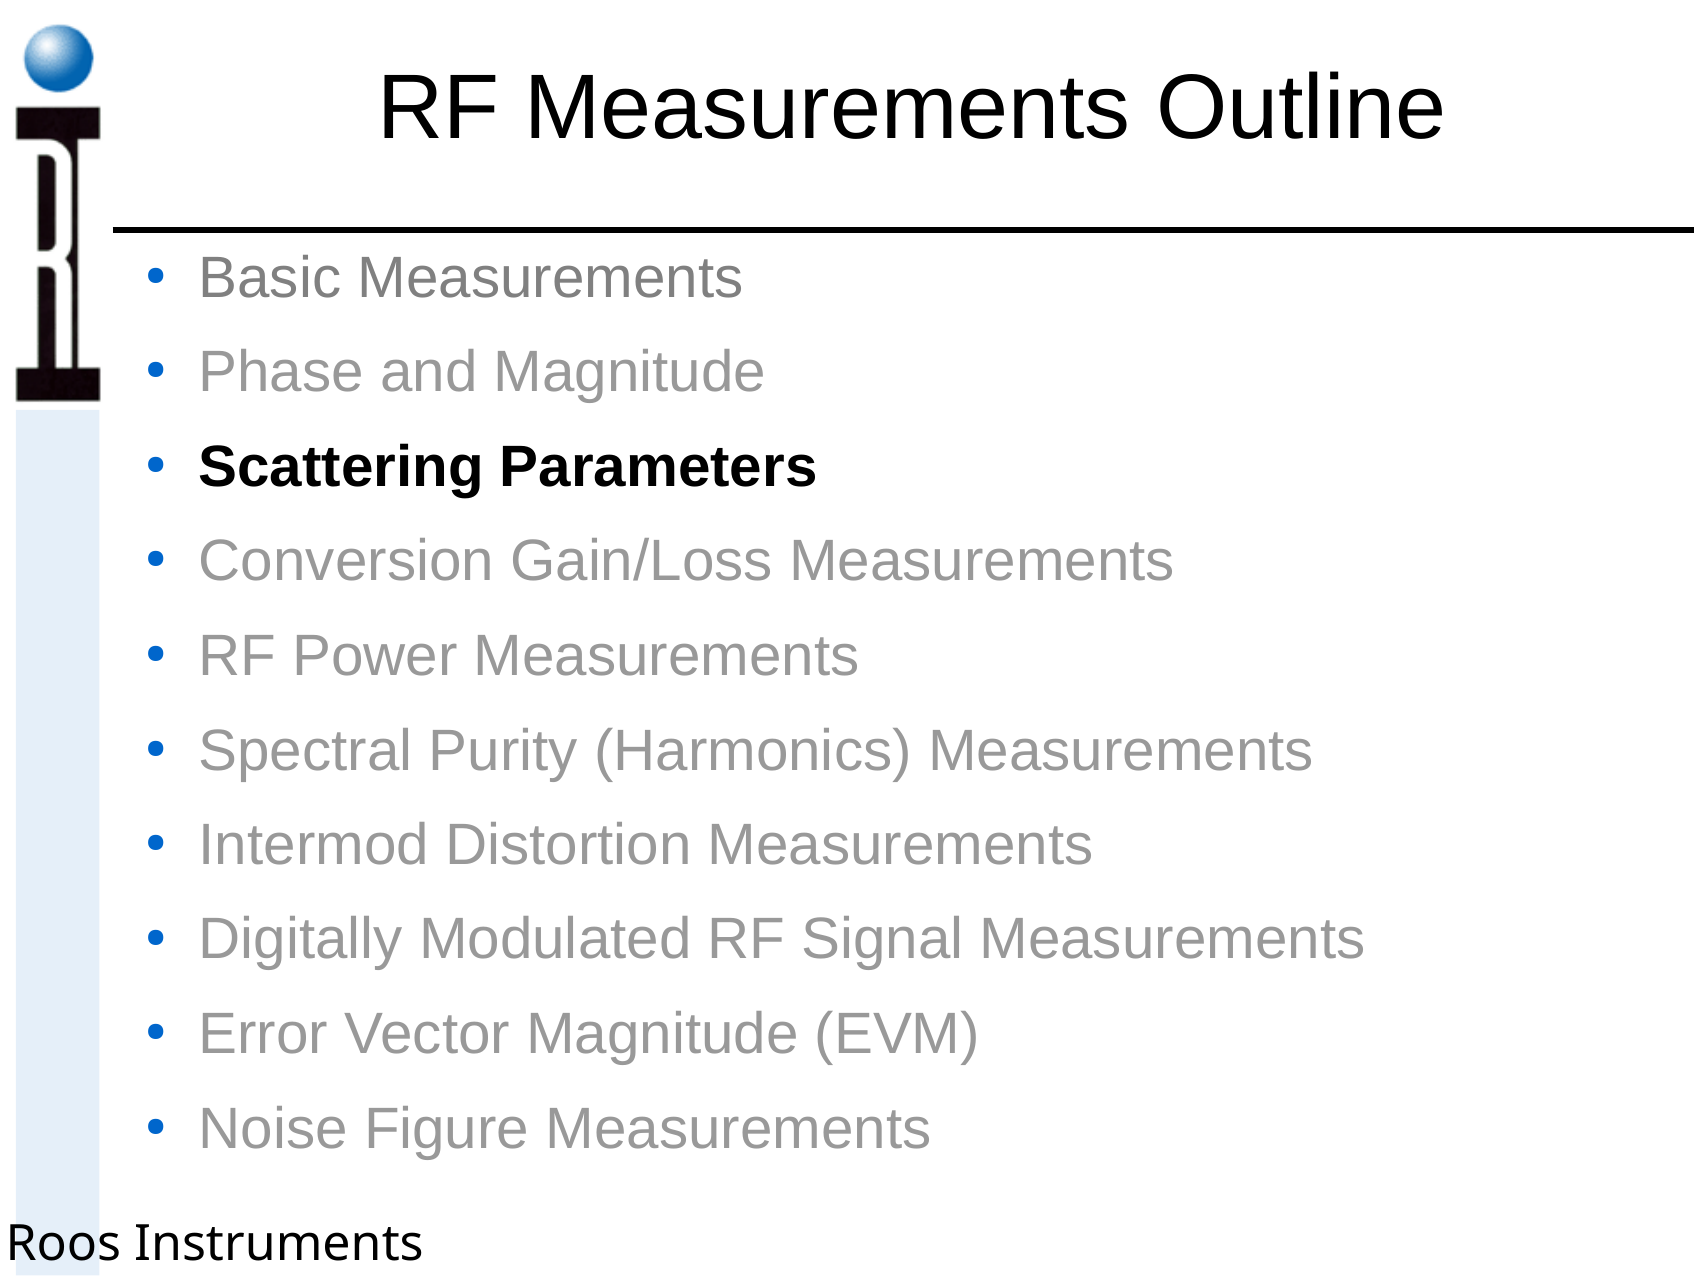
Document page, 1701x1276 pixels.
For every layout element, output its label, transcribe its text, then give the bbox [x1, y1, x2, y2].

list Basic Measurements Phase and Magnitude Scattering Parameters Conversion Gain/Loss Measurements RF Power Measurements Spectral Purity (Harmonics) Measurements Intermod Distortion Measurements Digitally Modulated RF Signal Measurements Error Vector Magnitude (EVM) Noise Figure Measurements [127, 244, 1701, 1160]
title RF Measurements Outline [124, 0, 1701, 214]
picture [11, 20, 106, 409]
